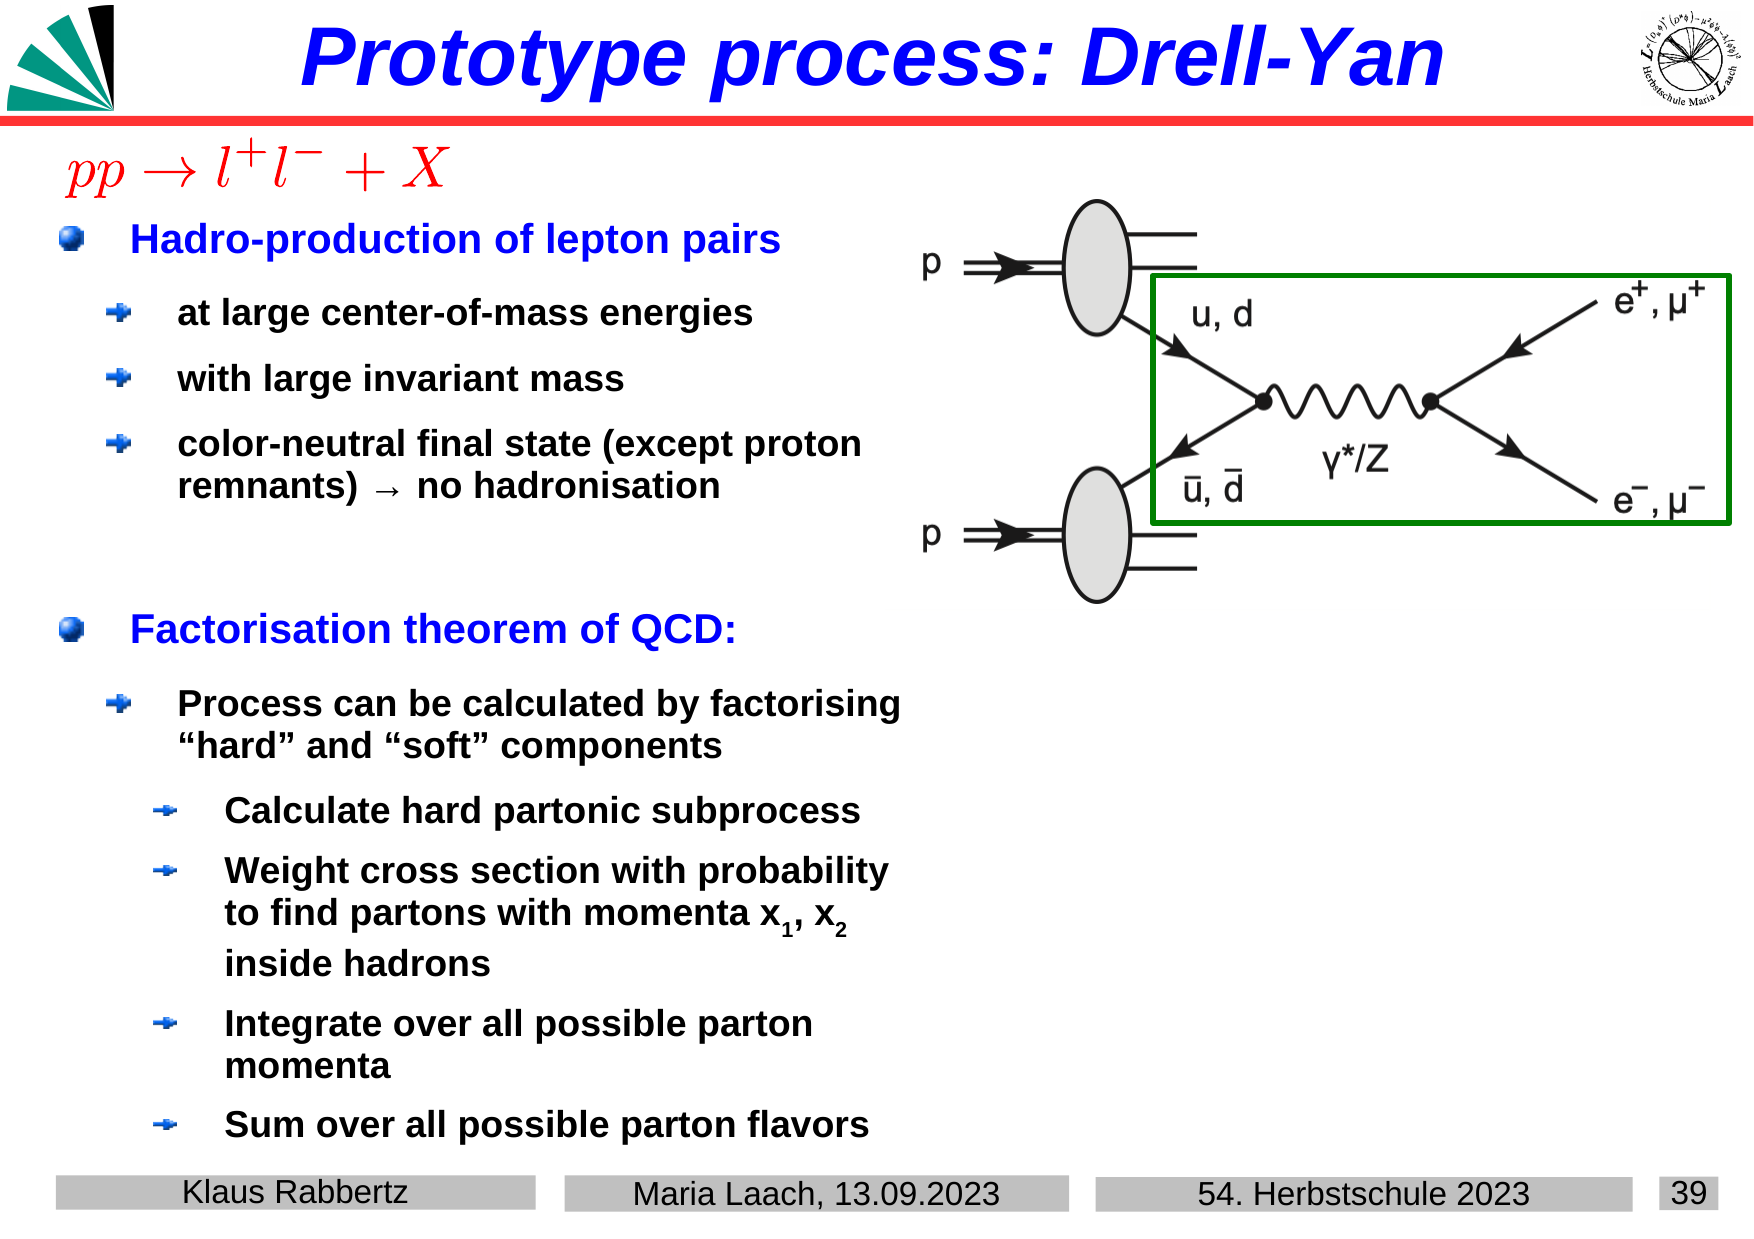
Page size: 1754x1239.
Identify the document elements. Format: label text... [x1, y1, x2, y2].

picture [1641, 11, 1741, 106]
title Prototype process: Drell-Yan [129, 0, 1617, 114]
list Hadro-production of lepton pairs at large center-of-mass energies with large invariant mass color-neutral final state (except proton remnants) → no hadronisation Factorisation theorem of QCD: Process can be calculated by factorising “hard” and “soft” components Calculate hard partonic subprocess Weight cross section with probability to find partons with momenta x1, x2 inside hadrons Integrate over all possible parton momenta Sum over all possible parton flavors [47, 215, 920, 1146]
picture [1156, 278, 1711, 520]
text_box [64, 137, 454, 198]
picture [7, 5, 114, 112]
picture [885, 194, 1711, 611]
